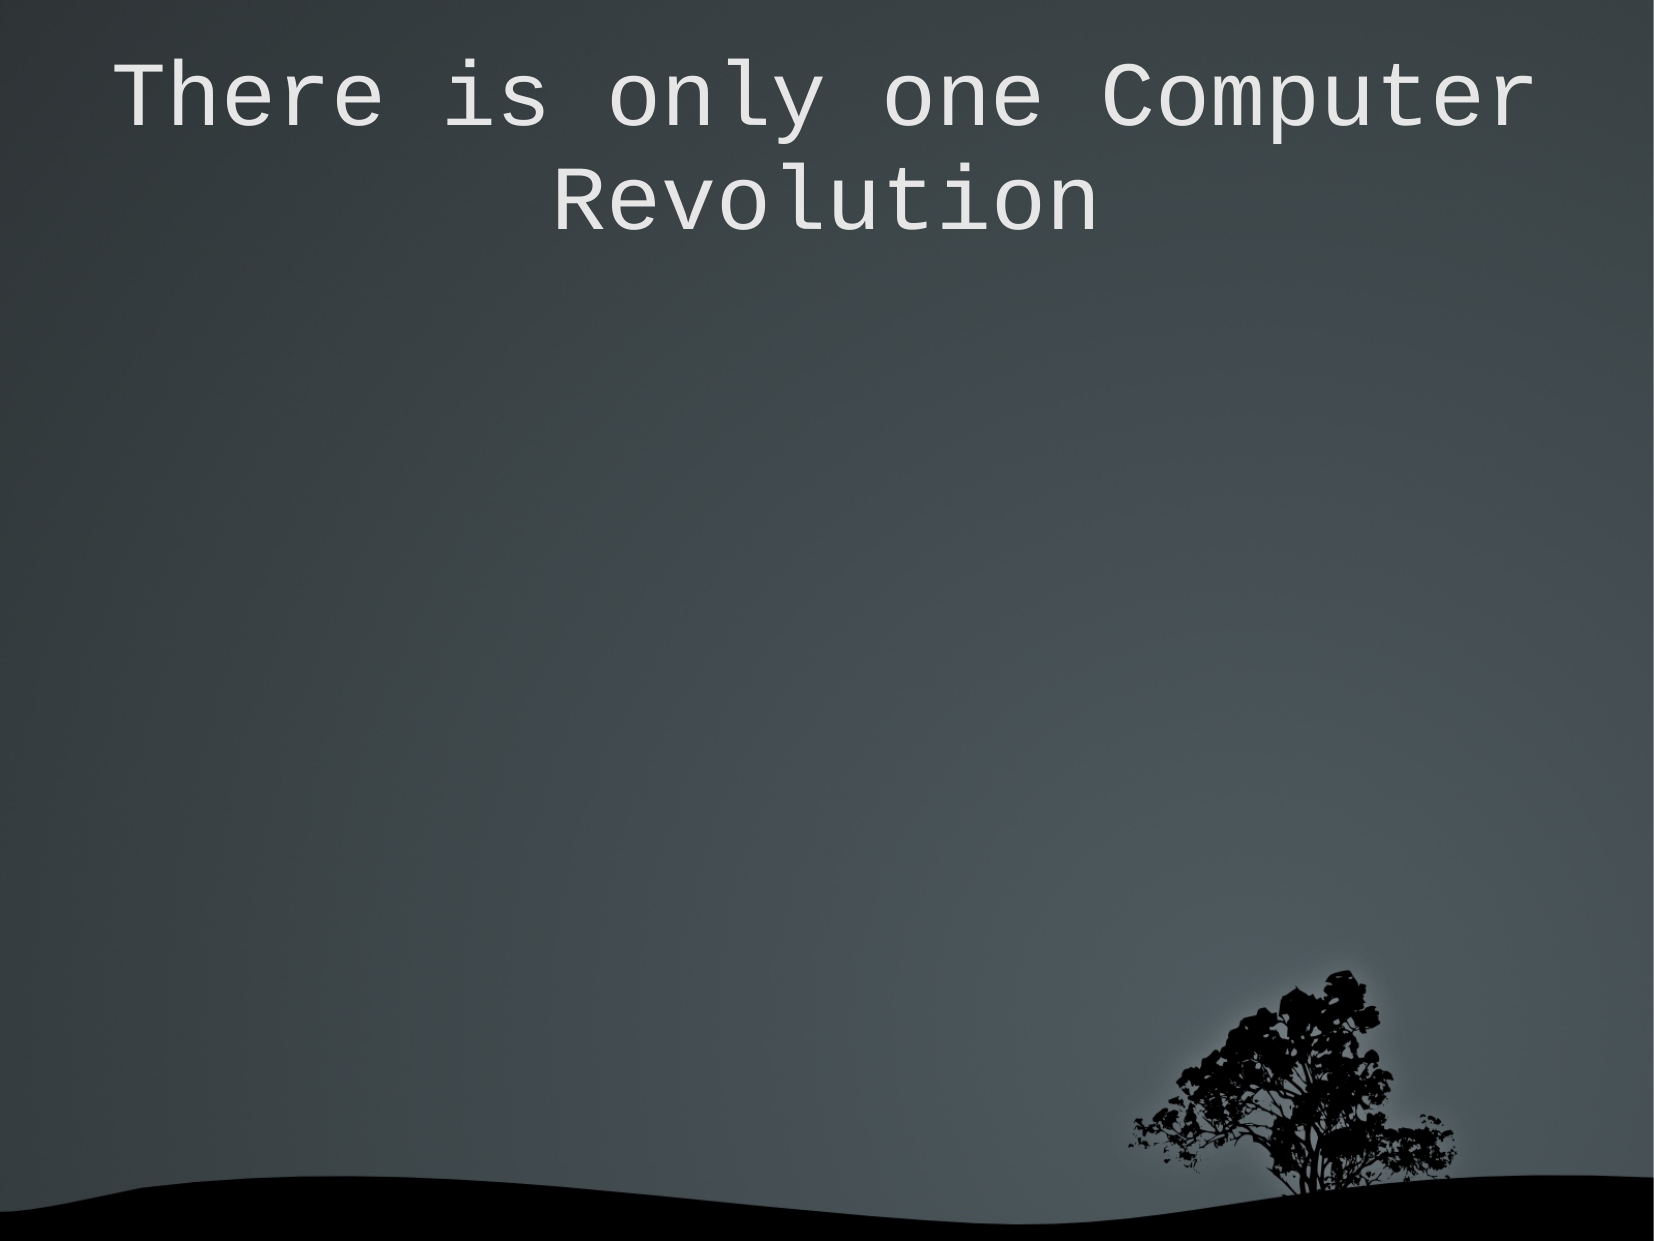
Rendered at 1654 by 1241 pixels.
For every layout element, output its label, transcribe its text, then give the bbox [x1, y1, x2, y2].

list [82, 290, 1571, 1094]
picture [0, 0, 1654, 1241]
title There is only one Computer Revolution [82, 48, 1571, 258]
